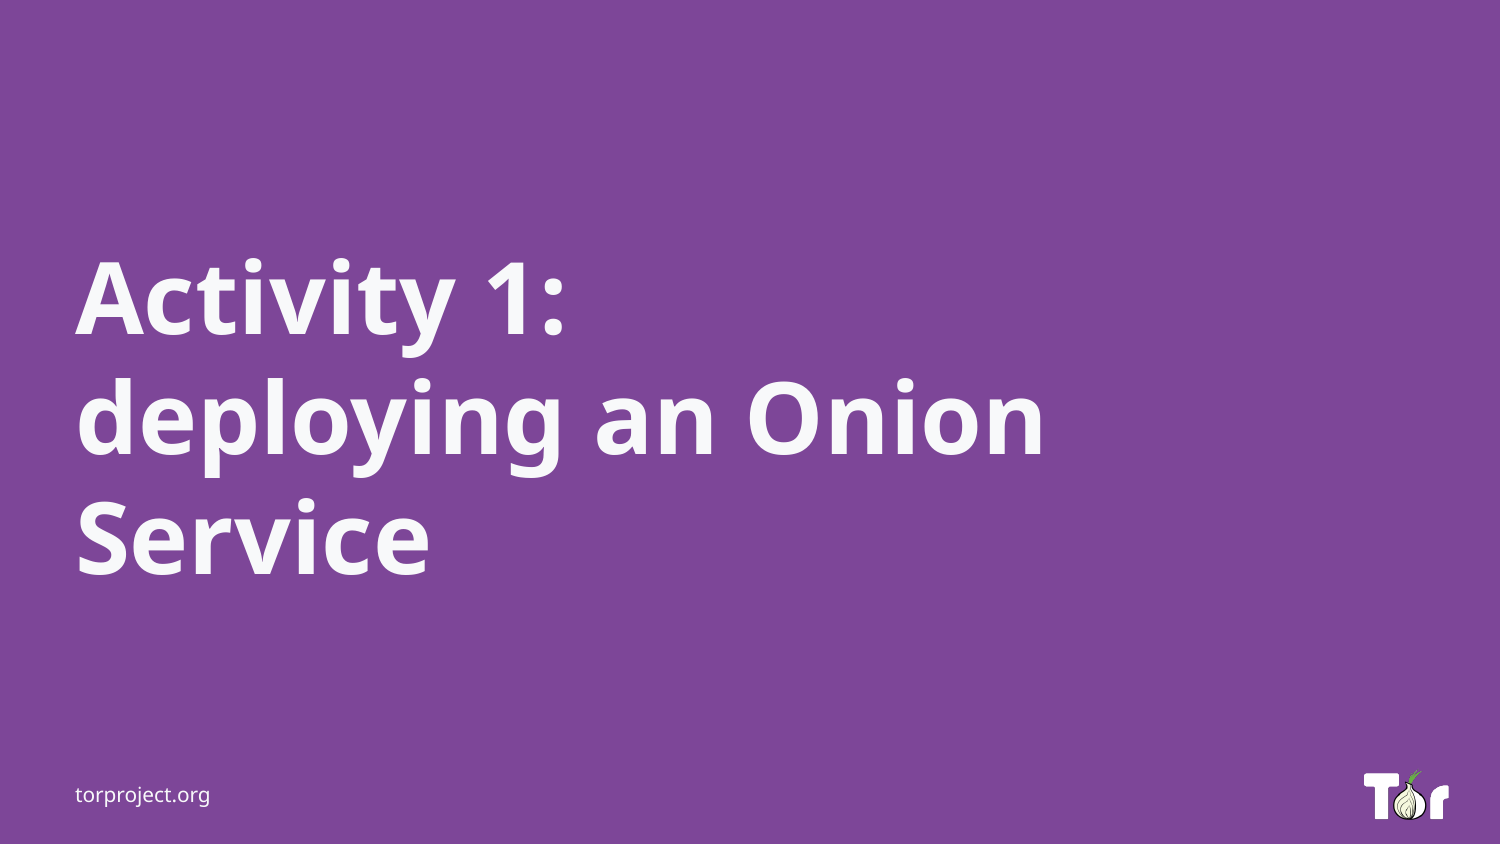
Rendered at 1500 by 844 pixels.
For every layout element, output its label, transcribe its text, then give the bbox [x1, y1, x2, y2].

picture [1364, 768, 1449, 820]
title Activity 1: deploying an Onion Service [75, 215, 1050, 629]
